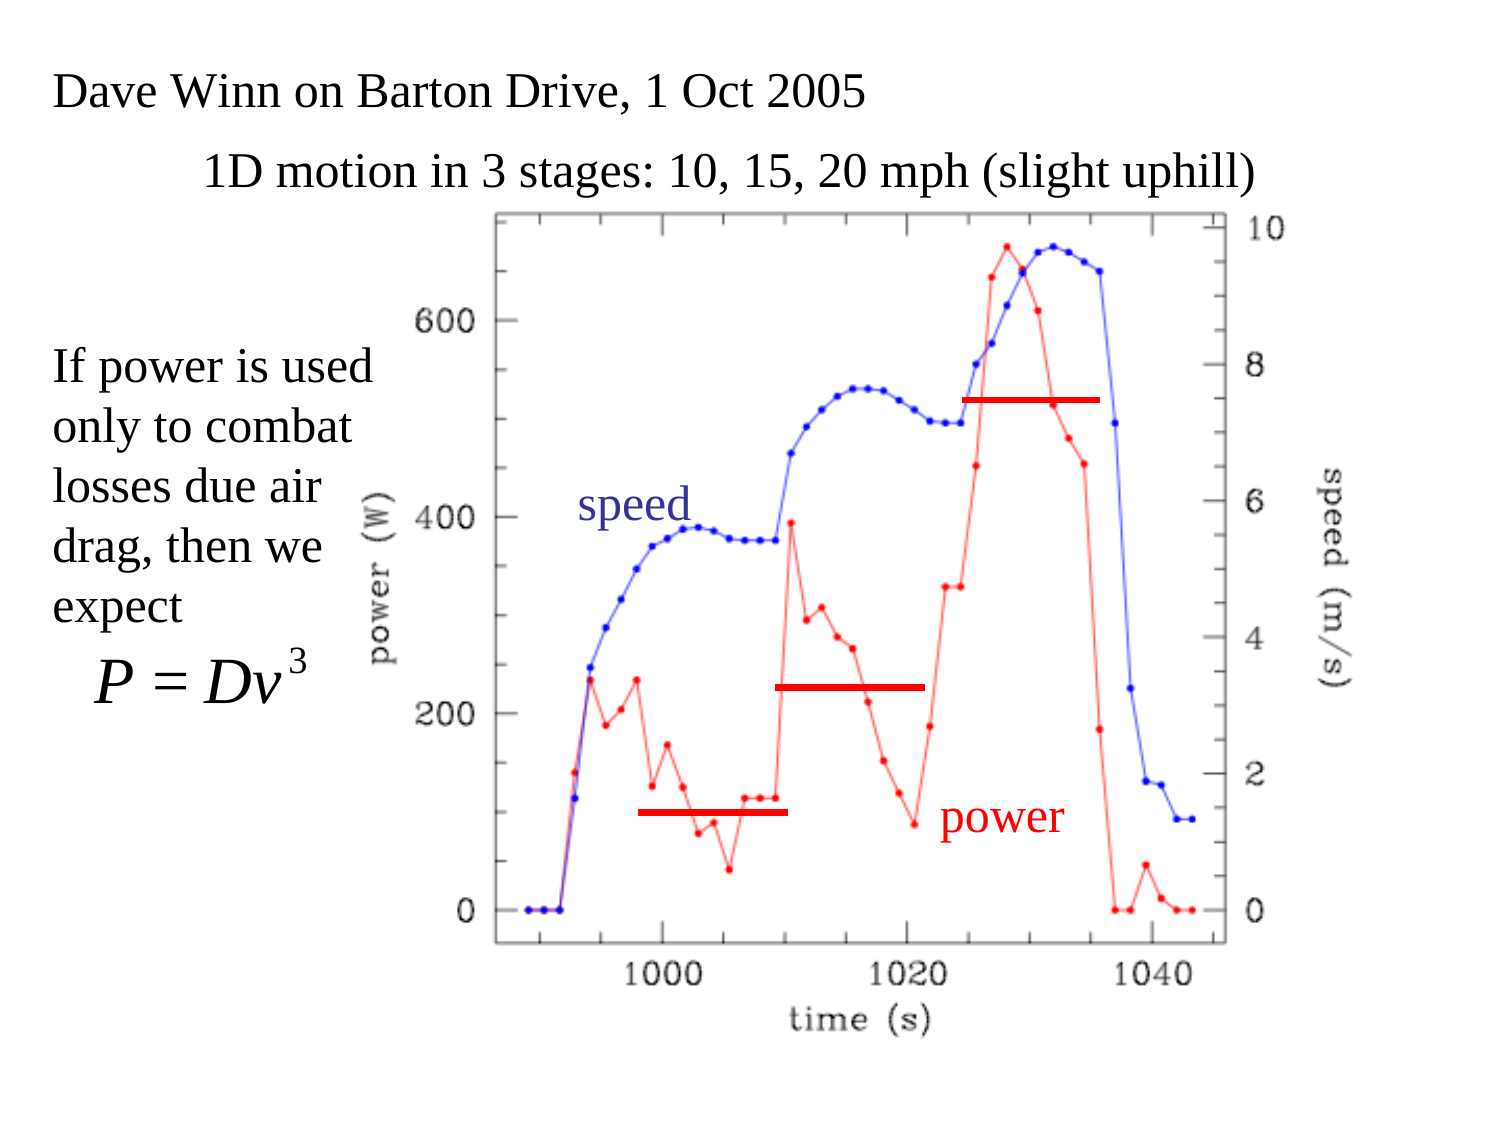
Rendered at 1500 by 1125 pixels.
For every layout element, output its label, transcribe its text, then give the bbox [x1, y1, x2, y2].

text_box speed [562, 462, 707, 538]
text_box Dave Winn on Barton Drive, 1 Oct 2005 1D motion in 3 stages: 10, 15, 20 mph (slight uphill) [37, 50, 1388, 205]
text_box power [925, 774, 1080, 851]
chart [83, 637, 316, 710]
picture [237, 205, 1388, 1063]
text_box If power is used only to combat losses due air drag, then we expect [37, 324, 391, 641]
